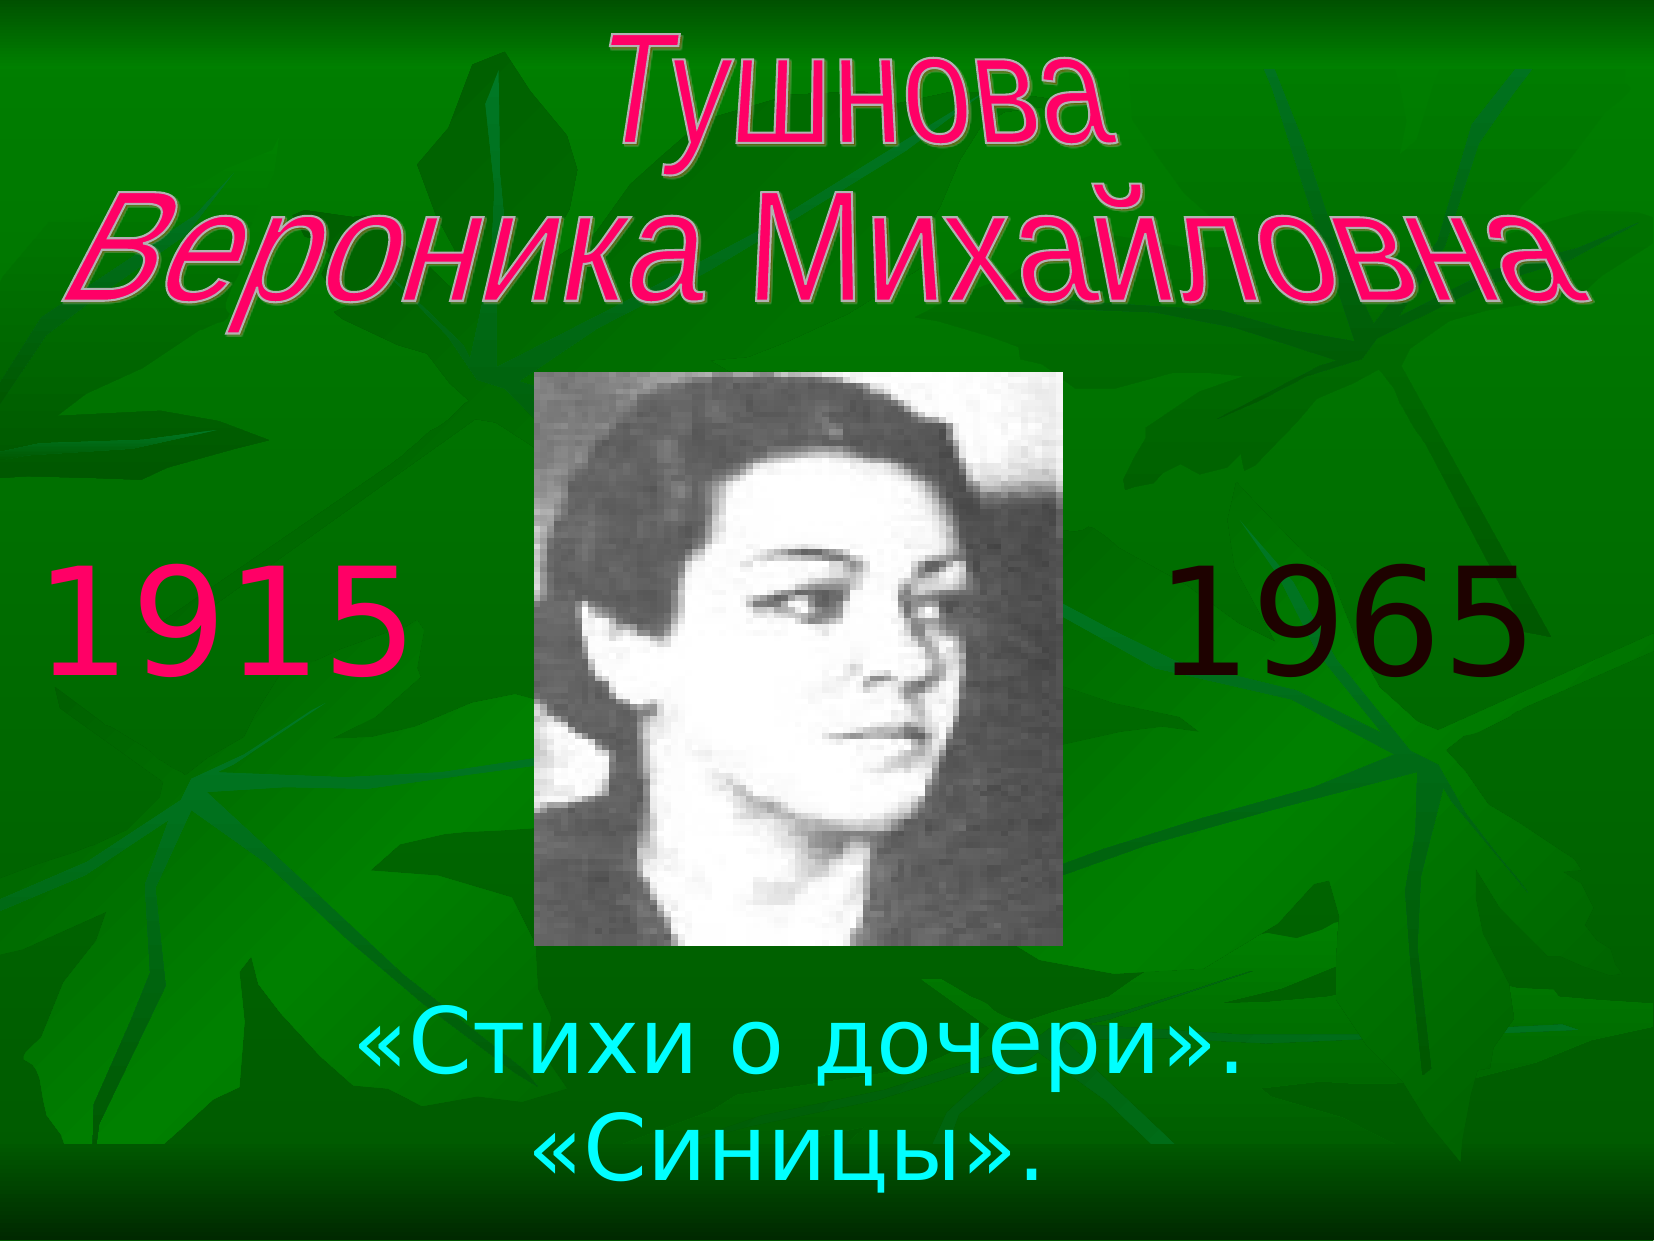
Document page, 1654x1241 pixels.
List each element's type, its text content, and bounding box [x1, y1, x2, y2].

text_box Тушнова Вероника Михайловна [840, 59, 896, 143]
text_box Тушнова Вероника Михайловна [226, 215, 326, 334]
text_box Тушнова Вероника Михайловна [906, 57, 968, 145]
text_box Тушнова Вероника Михайловна [1092, 183, 1142, 209]
text_box Тушнова Вероника Михайловна [1259, 215, 1335, 303]
text_box Тушнова Вероника Михайловна [736, 59, 824, 143]
text_box Тушнова Вероника Михайловна [1487, 215, 1591, 303]
text_box «Стихи о дочери». «Синицы». [337, 980, 1264, 1211]
text_box Тушнова Вероника Михайловна [564, 217, 631, 301]
text_box Тушнова Вероника Михайловна [943, 217, 1020, 301]
text_box Тушнова Вероника Михайловна [1404, 217, 1500, 301]
text_box Тушнова Вероника Михайловна [402, 217, 484, 301]
text_box Тушнова Вероника Михайловна [1180, 217, 1258, 303]
text_box Тушнова Вероника Михайловна [1020, 215, 1101, 303]
text_box Тушнова Вероника Михайловна [662, 59, 734, 176]
text_box 1915 [21, 528, 433, 719]
text_box Тушнова Вероника Михайловна [483, 217, 561, 301]
text_box Тушнова Вероника Михайловна [756, 192, 854, 301]
text_box Тушнова Вероника Михайловна [631, 215, 705, 303]
text_box Тушнова Вероника Михайловна [62, 192, 177, 301]
text_box Тушнова Вероника Михайловна [975, 59, 1038, 143]
text_box Тушнова Вероника Михайловна [326, 215, 403, 303]
text_box 1965 [1141, 528, 1554, 719]
text_box Тушнова Вероника Михайловна [873, 217, 938, 301]
text_box Тушнова Вероника Михайловна [609, 34, 680, 143]
text_box Тушнова Вероника Михайловна [166, 215, 247, 303]
text_box Тушнова Вероника Михайловна [1330, 217, 1415, 301]
picture [534, 372, 1063, 946]
text_box Тушнова Вероника Михайловна [1094, 217, 1173, 301]
text_box Тушнова Вероника Михайловна [1042, 57, 1118, 145]
